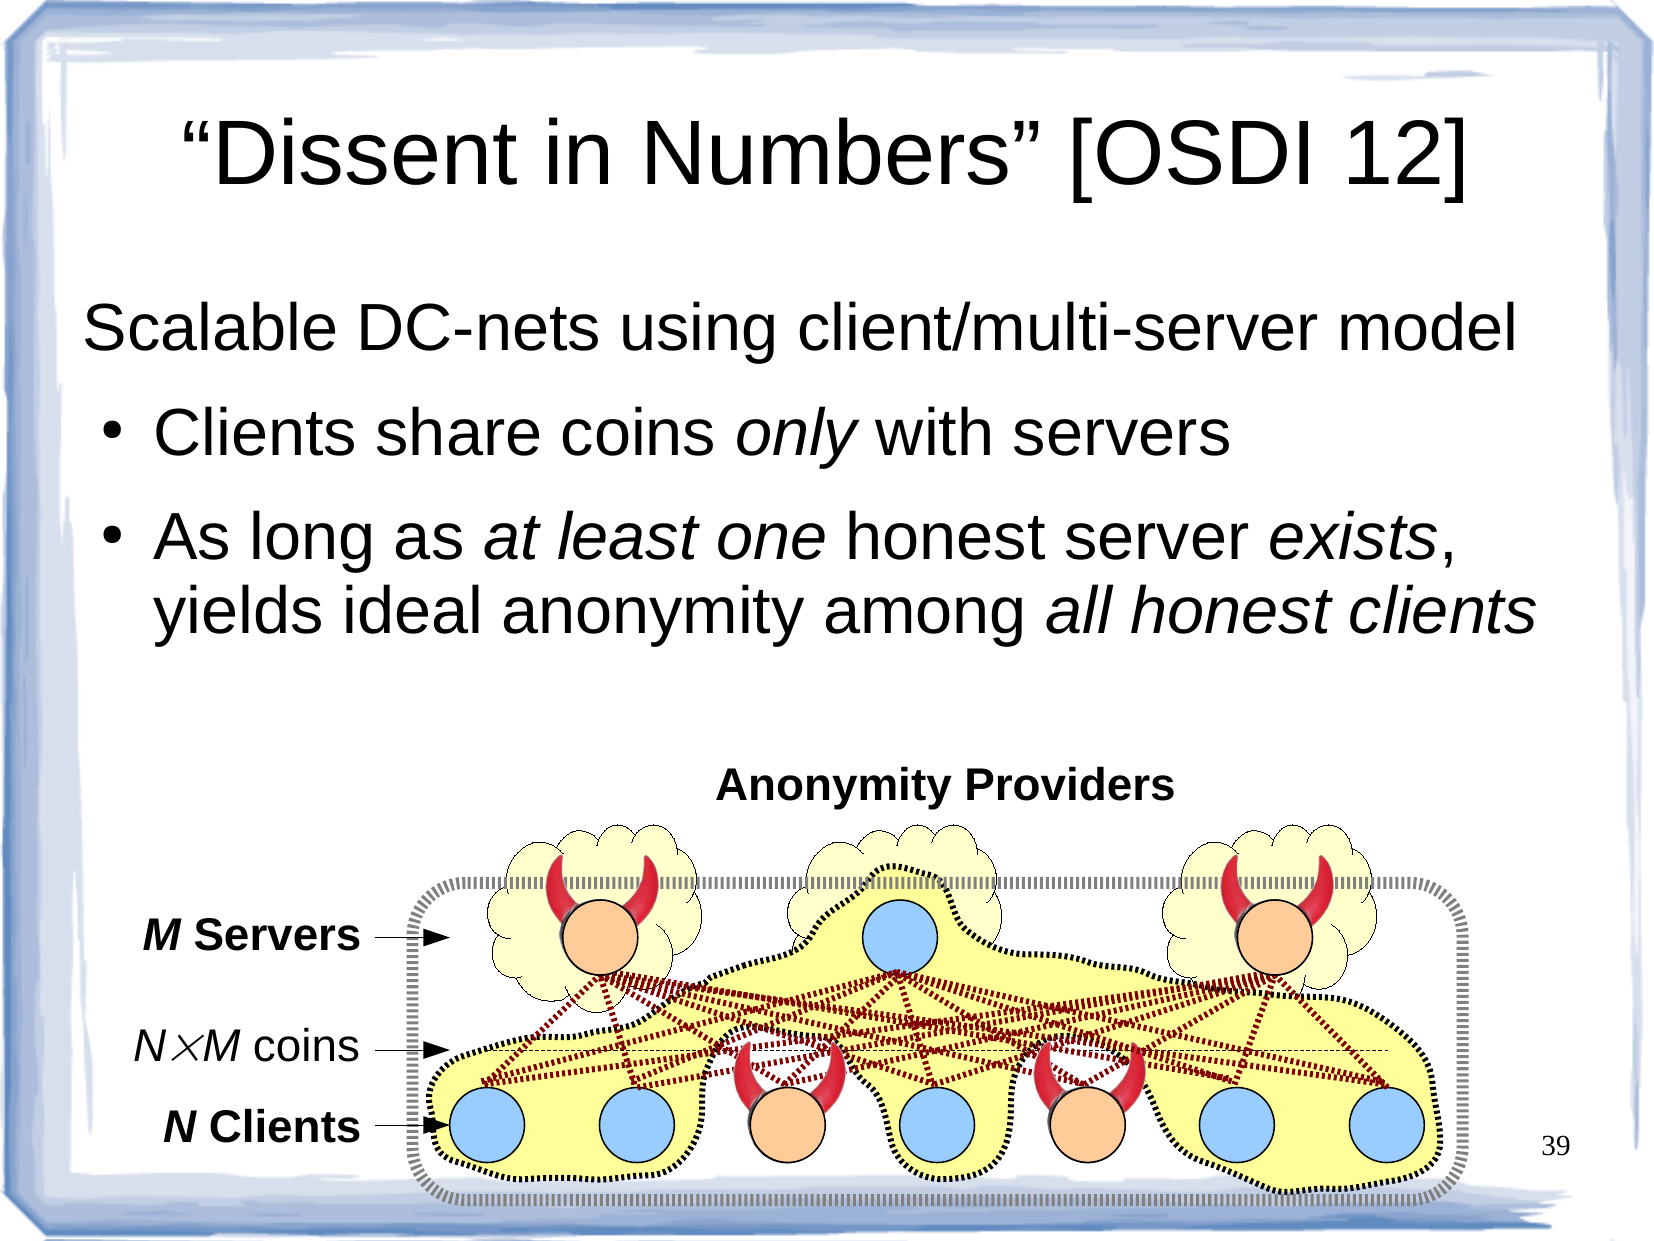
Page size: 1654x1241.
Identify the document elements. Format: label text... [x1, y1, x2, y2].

picture [0, 0, 1654, 1241]
title “Dissent in Numbers” [OSDI 12] [82, 49, 1571, 257]
text_box [487, 826, 702, 1013]
list Scalable DC-nets using client/multi-server model Clients share coins only with servers As long as at least one honest server exists, yields ideal anonymity among all honest clients [82, 290, 1571, 676]
text_box Anonymity Providers [450, 750, 1426, 826]
text_box [965, 1019, 976, 1024]
text_box [1050, 1087, 1126, 1163]
text_box [977, 1027, 982, 1037]
text_box [428, 826, 1441, 1192]
text_box N Clients [112, 1091, 376, 1163]
text_box [750, 1087, 826, 1163]
text_box M Servers [112, 900, 376, 976]
text_box N×M coins [75, 1012, 376, 1084]
